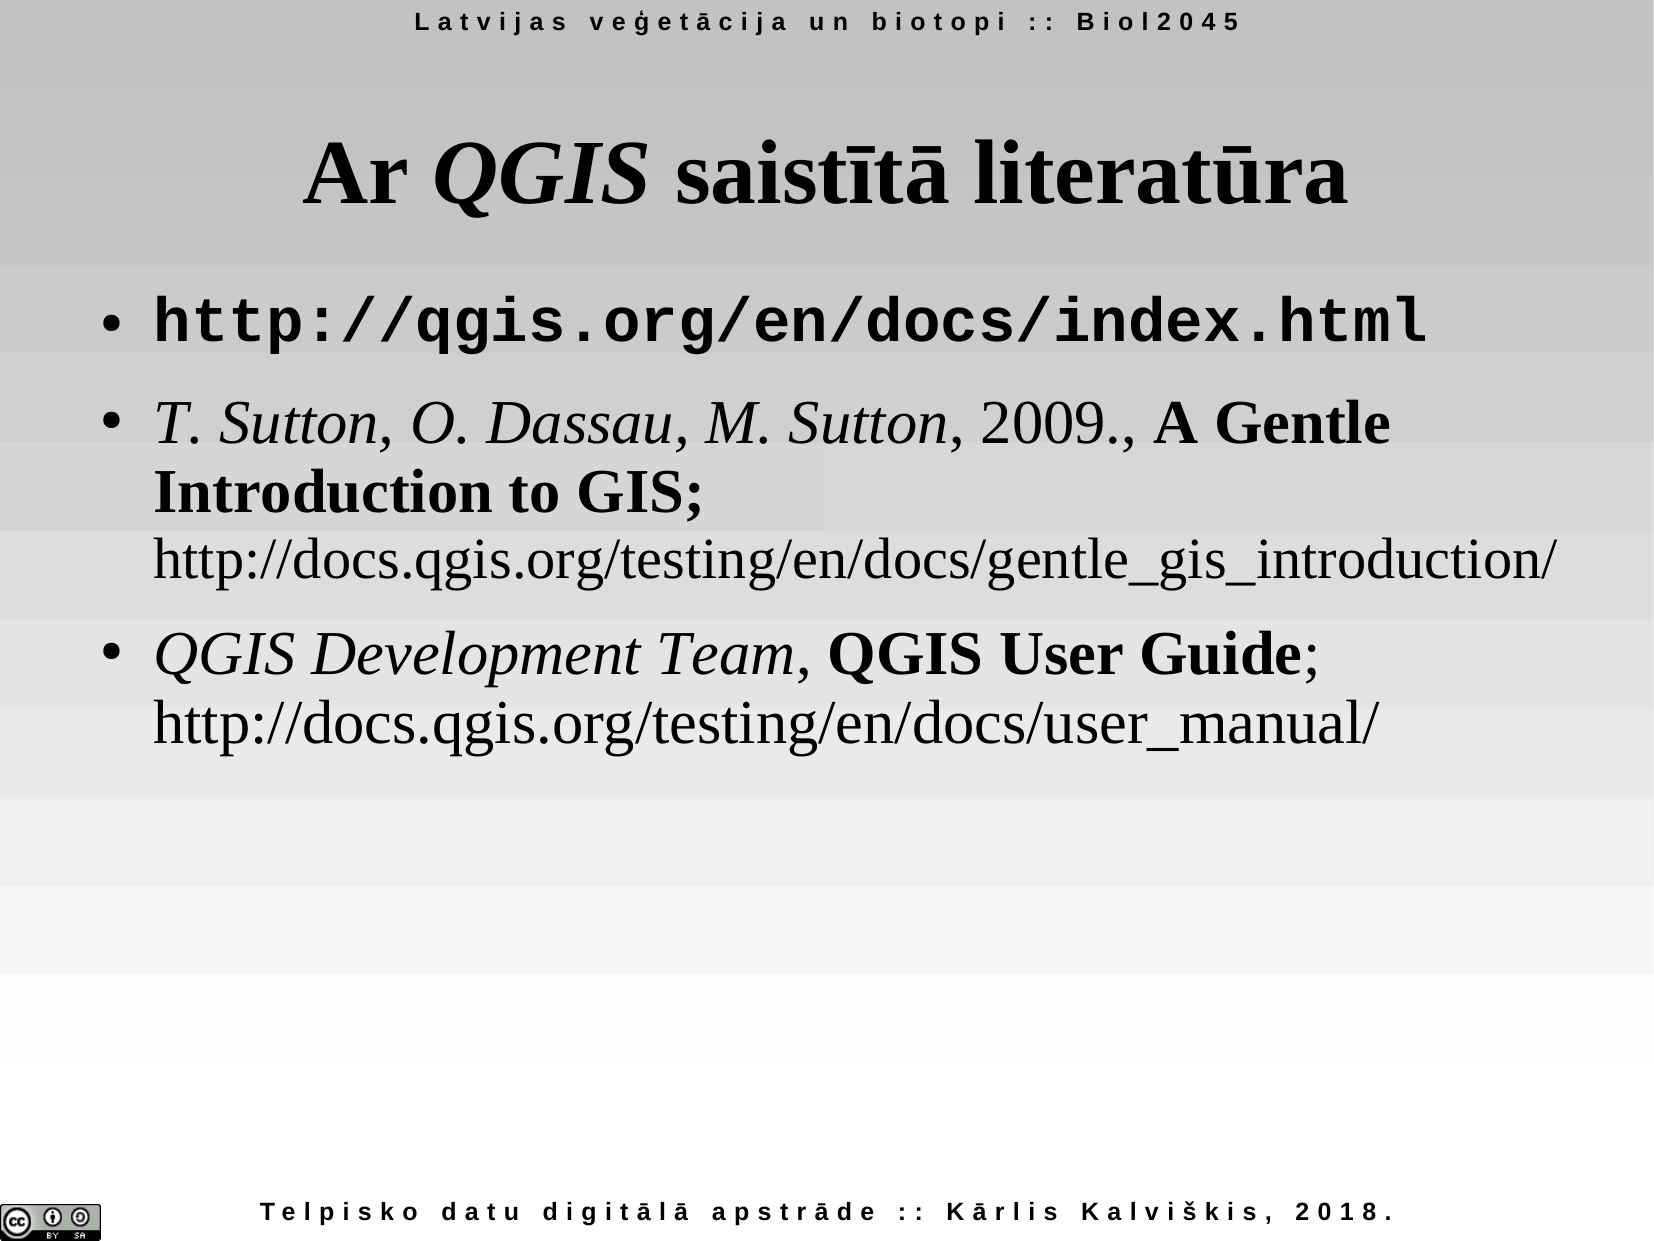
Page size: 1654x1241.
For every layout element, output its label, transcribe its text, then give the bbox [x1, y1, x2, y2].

picture [0, 0, 1654, 1241]
list http://qgis.org/en/docs/index.html T. Sutton, O. Dassau, M. Sutton, 2009., A Gentle Introduction to GIS; http://docs.qgis.org/testing/en/docs/gentle_gis_introduction/ QGIS Development Team, QGIS User Guide; http://docs.qgis.org/testing/en/docs/user_manual/ [82, 289, 1571, 1113]
title Ar QGIS saistītā literatūra [29, 49, 1625, 296]
